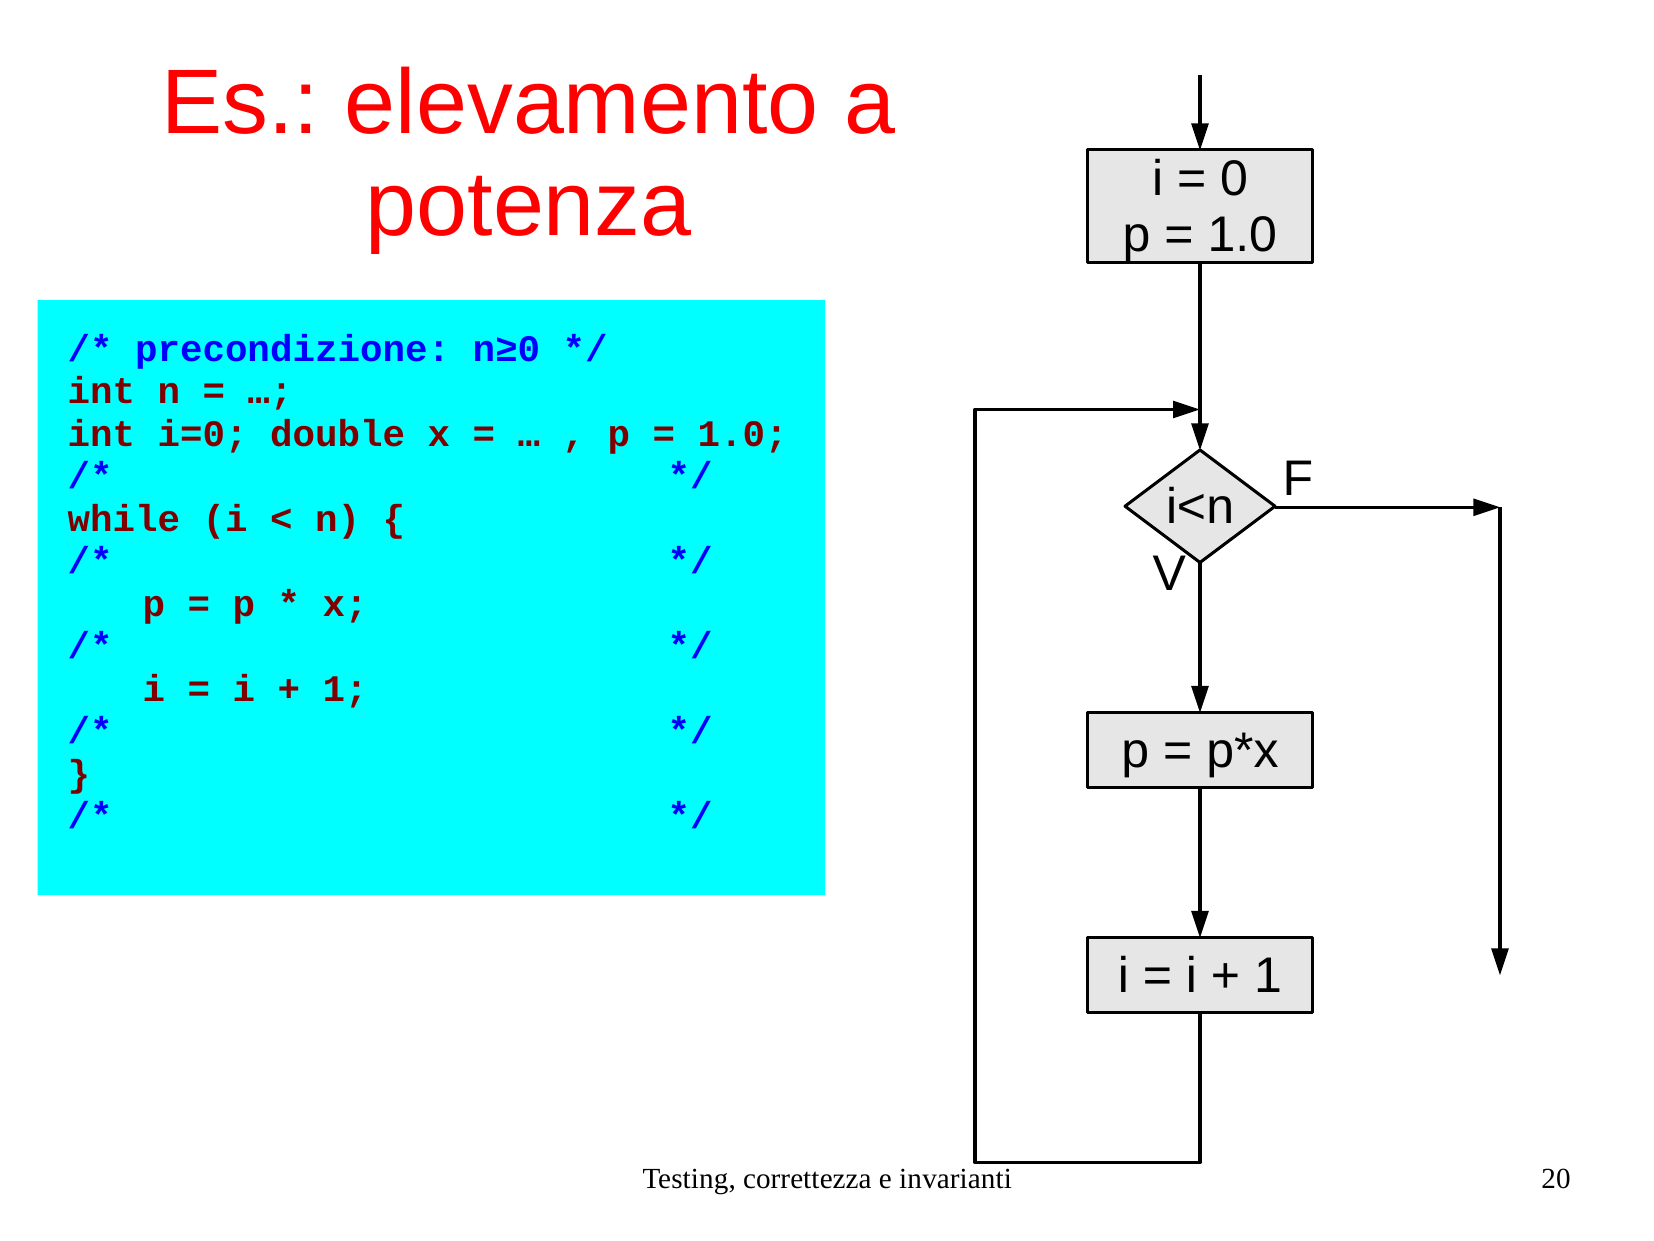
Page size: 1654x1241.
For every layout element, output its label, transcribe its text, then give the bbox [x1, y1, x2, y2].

text_box i<n [1125, 450, 1275, 563]
text_box i = i + 1 [1087, 937, 1313, 1013]
text_box i = 0 p = 1.0 [1087, 149, 1313, 263]
title Es.: elevamento a potenza [82, 49, 976, 257]
text_box /* precondizione: n≥0 */ int n = …; int i=0; double x = … , p = 1.0; /* */ while (i < n) { /* */ p = p * x; /* */ i = i + 1; /* */ } /* */ [37, 300, 826, 896]
text_box F [1282, 450, 1317, 506]
text_box p = p*x [1087, 712, 1313, 788]
text_box V [1152, 544, 1187, 601]
